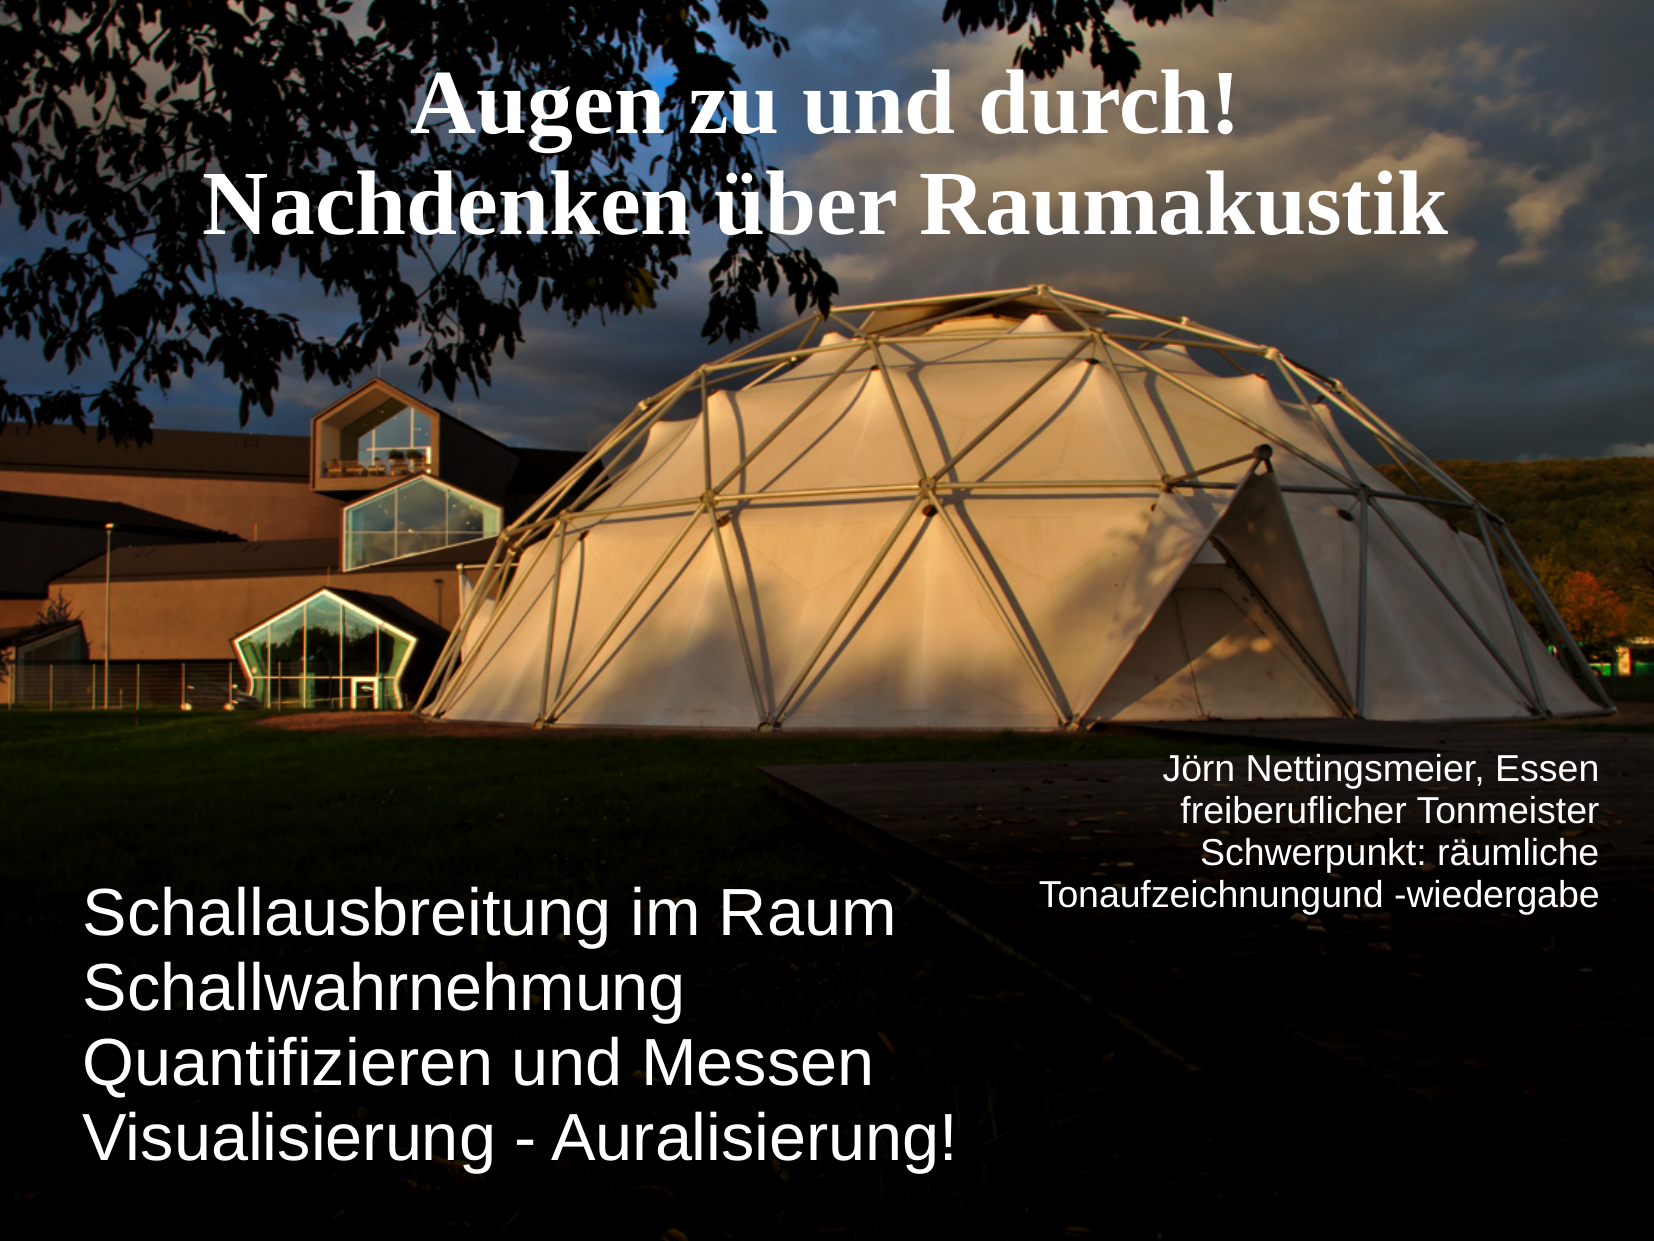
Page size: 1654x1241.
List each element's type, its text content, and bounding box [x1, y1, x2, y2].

title Augen zu und durch! Nachdenken über Raumakustik [82, 33, 1571, 273]
subtitle Schallausbreitung im Raum Schallwahrnehmung Quantifizieren und Messen Visualisierung - Auralisierung! [82, 815, 1571, 1234]
text_box Jörn Nettingsmeier, Essen freiberuflicher Tonmeister Schwerpunkt: räumliche Tonaufzeichnungund -wiedergabe [1024, 740, 1614, 924]
picture [0, 0, 1654, 1241]
